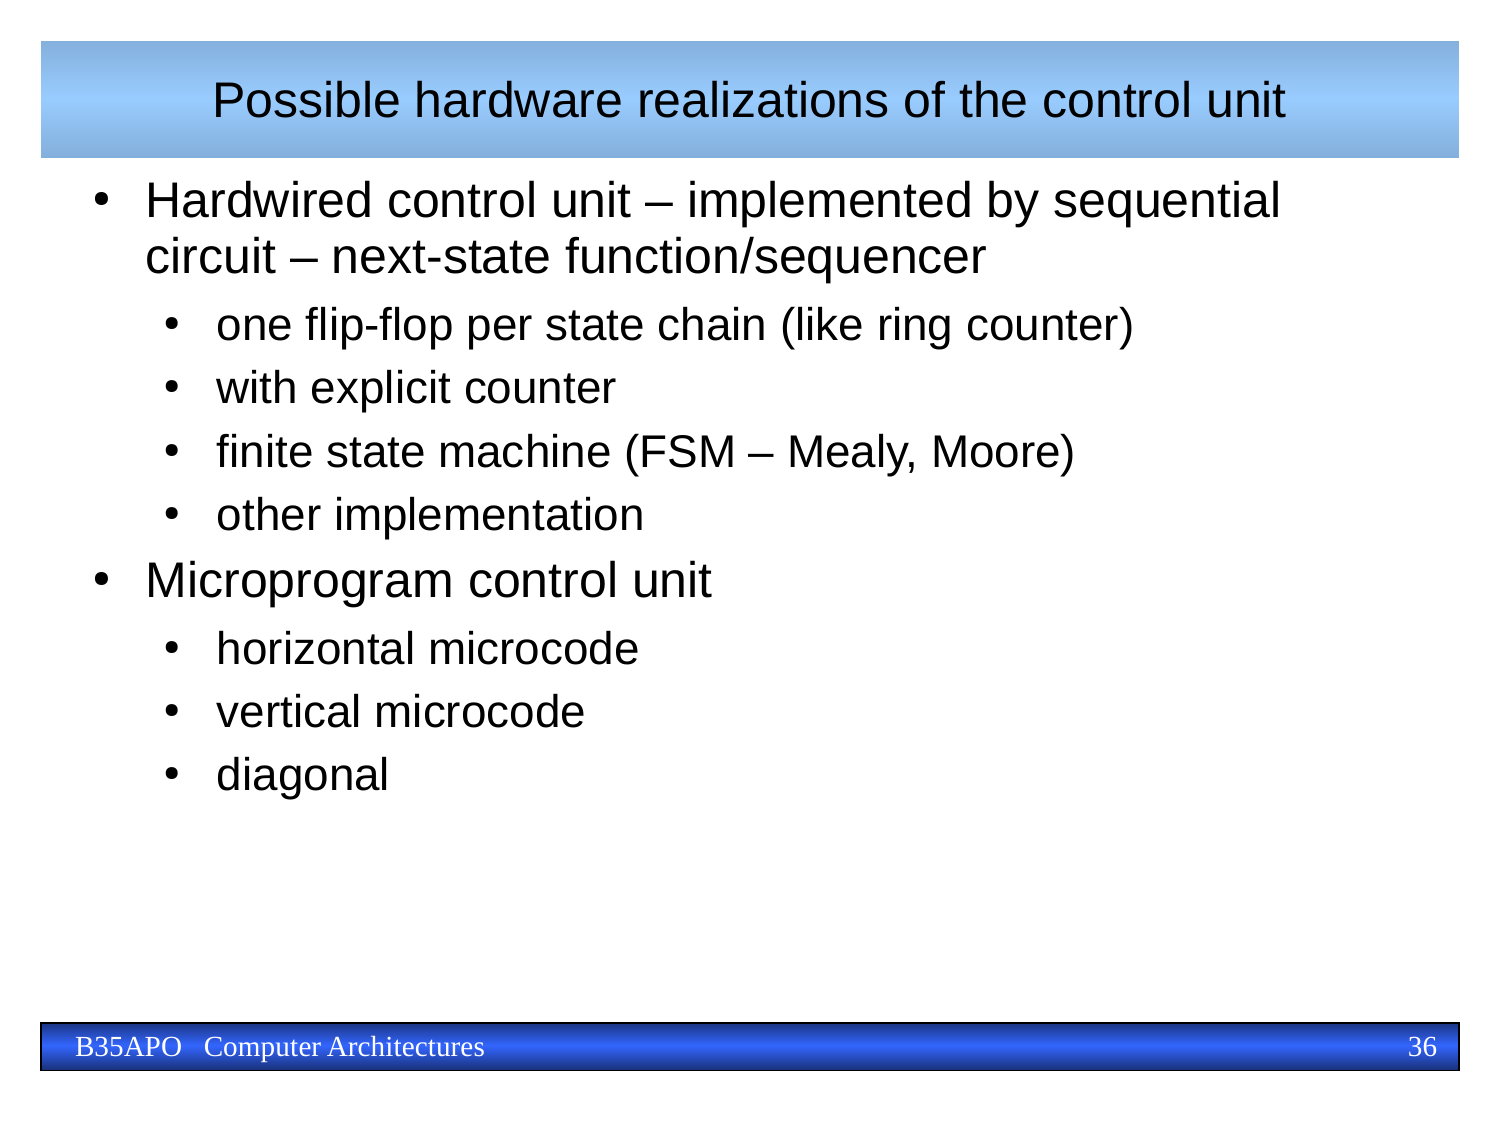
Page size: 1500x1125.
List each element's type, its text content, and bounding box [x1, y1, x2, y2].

title Possible hardware realizations of the control unit [41, 41, 1459, 158]
list Hardwired control unit – implemented by sequential circuit – next-state function/sequencer one flip-flop per state chain (like ring counter) with explicit counter finite state machine (FSM – Mealy, Moore) other implementation Microprogram control unit horizontal microcode vertical microcode diagonal [75, 172, 1426, 916]
